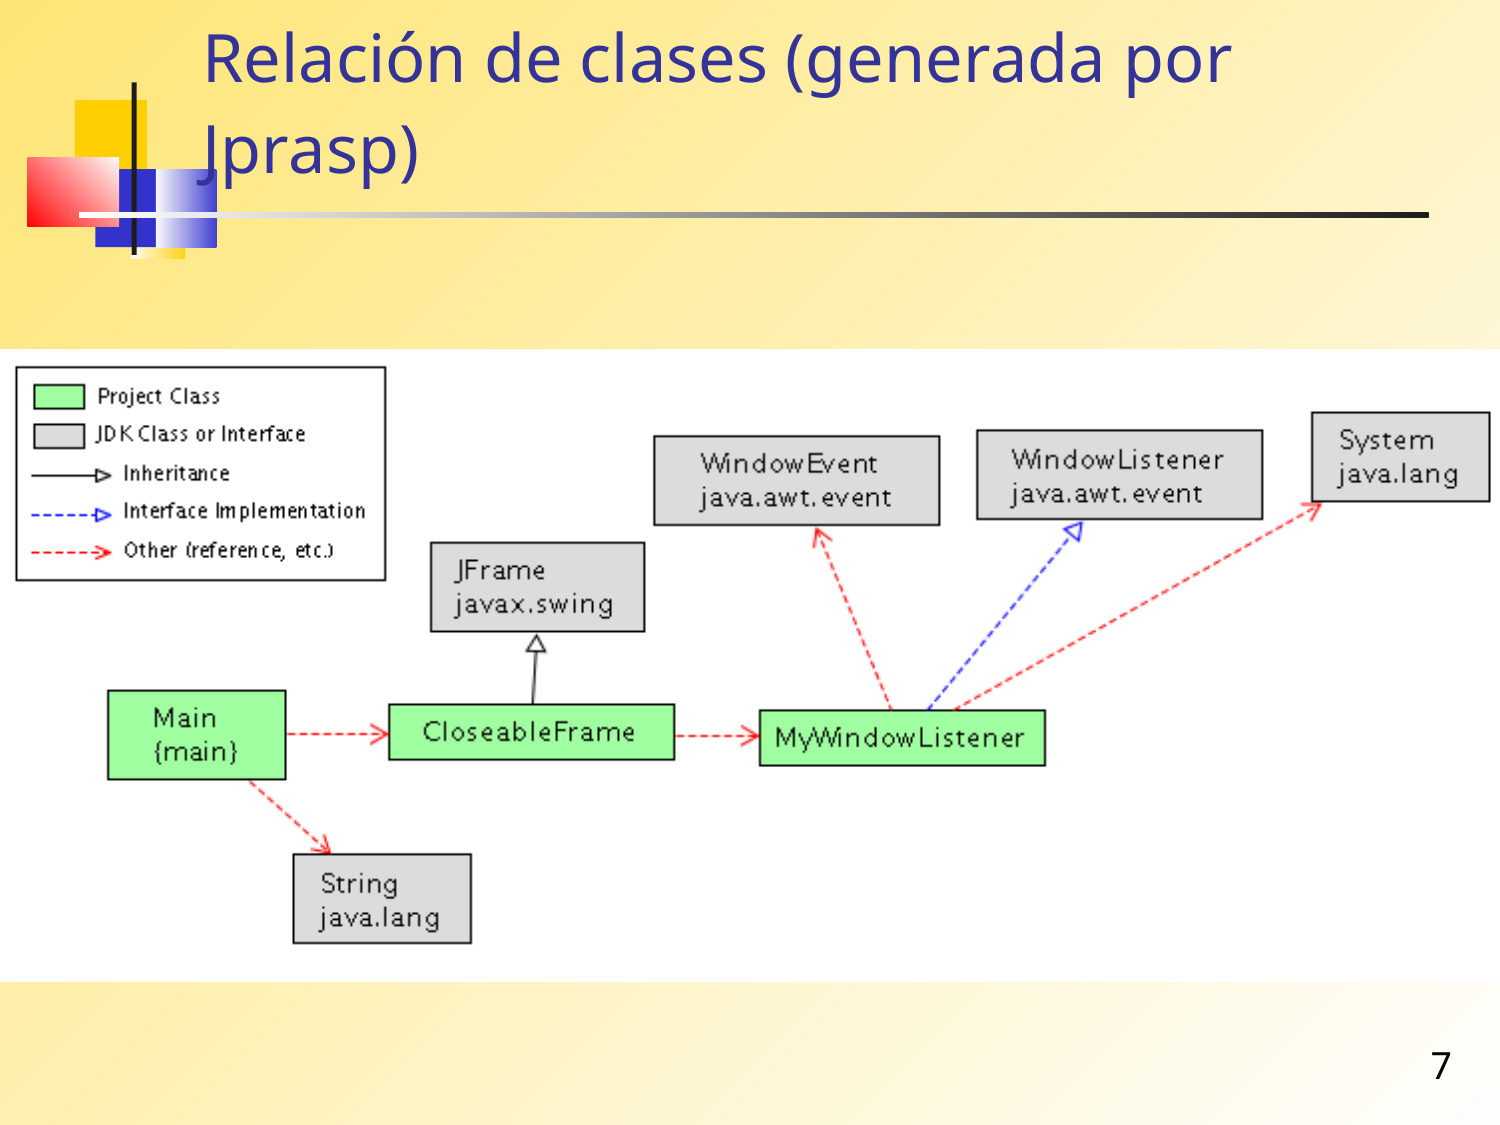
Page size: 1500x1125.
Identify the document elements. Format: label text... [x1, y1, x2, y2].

picture [0, 349, 1500, 983]
title Relación de clases (generada por Jprasp)‏ [187, 24, 1466, 201]
